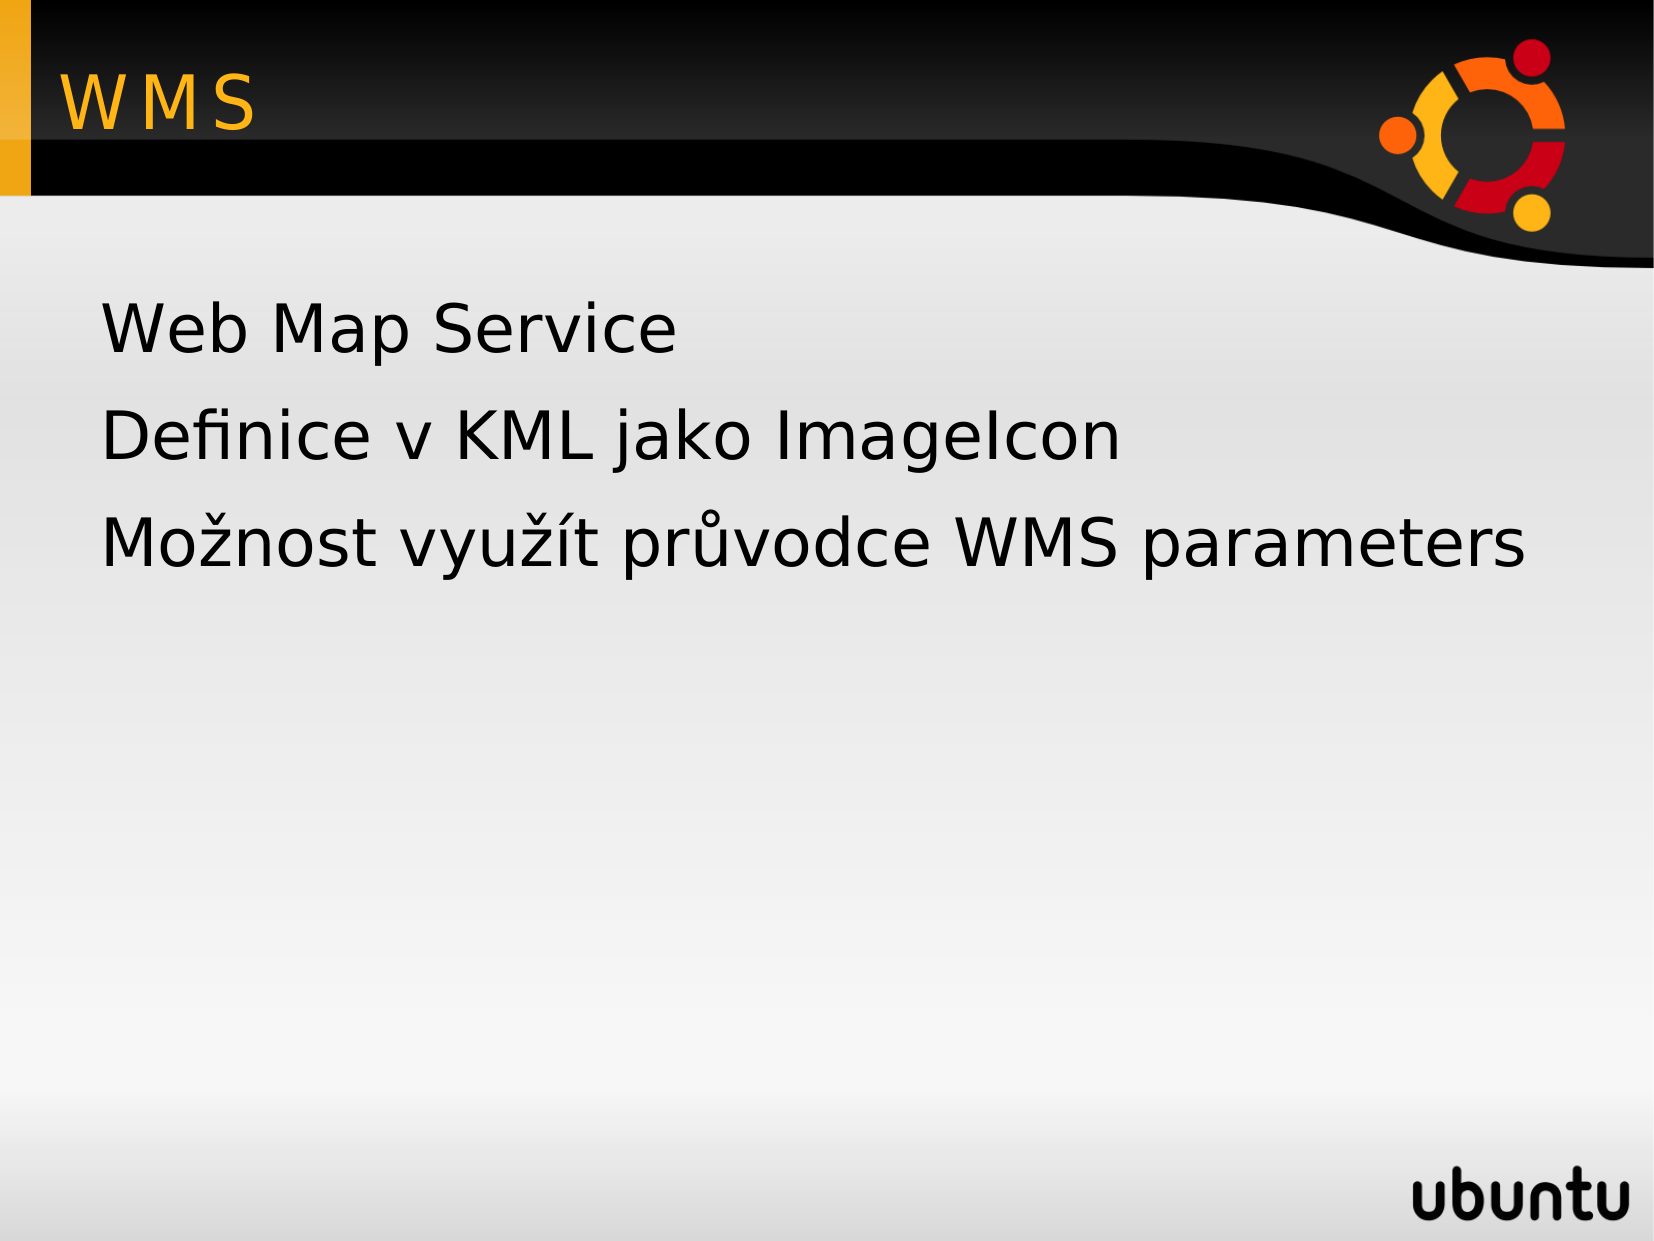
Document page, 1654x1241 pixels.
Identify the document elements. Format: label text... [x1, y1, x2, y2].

list Web Map Service Definice v KML jako ImageIcon Možnost využít průvodce WMS parameters [82, 290, 1571, 1109]
picture [0, 0, 1654, 1241]
title WMS [59, 29, 1270, 178]
